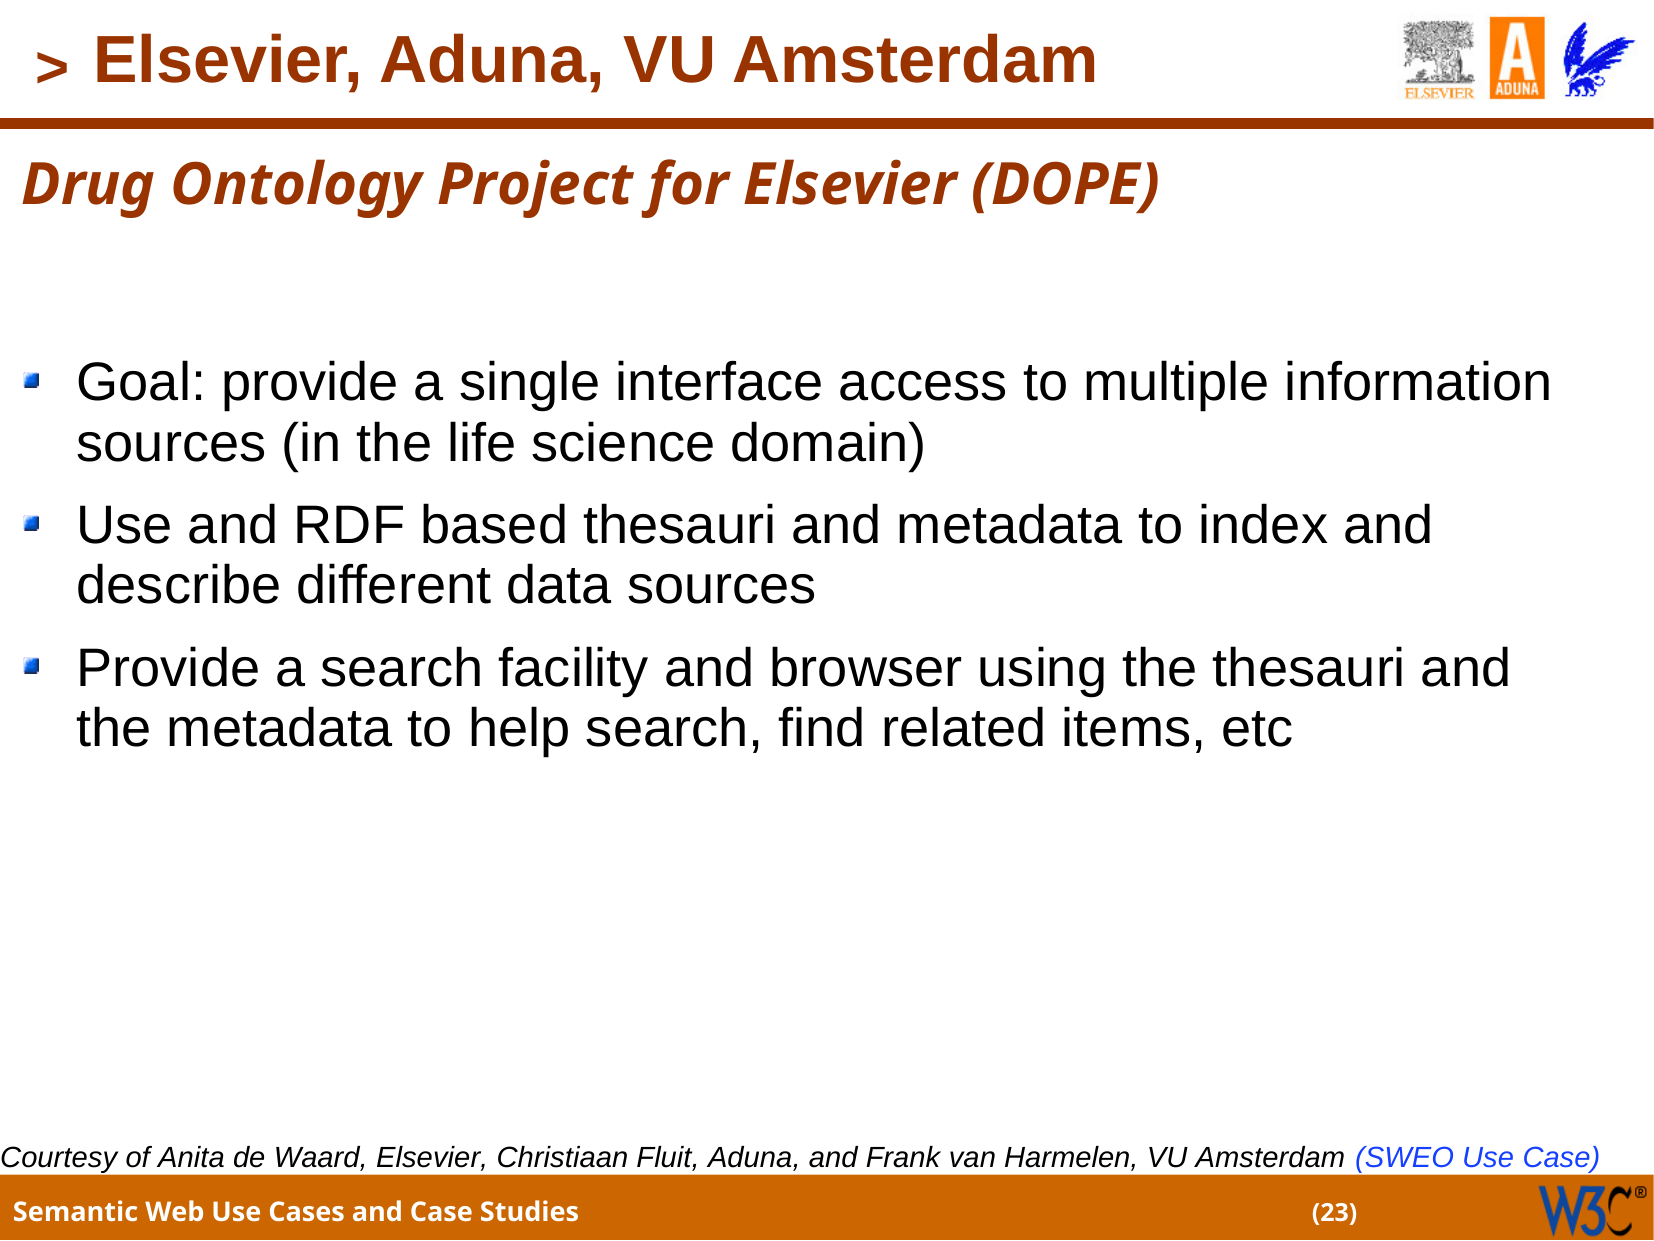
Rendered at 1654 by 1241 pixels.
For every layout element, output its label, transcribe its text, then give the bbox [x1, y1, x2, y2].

picture [1397, 13, 1638, 107]
text_box Drug Ontology Project for Elsevier (DOPE) [21, 143, 1563, 217]
text_box Courtesy of Anita de Waard, Elsevier, Christiaan Fluit, Aduna, and Frank van Harmelen, VU Amsterdam (SWEO Use Case) [0, 1139, 1603, 1173]
list Goal: provide a single interface access to multiple information sources (in the life science domain) Use and RDF based thesauri and metadata to index and describe different data sources Provide a search facility and browser using the thesauri and the metadata to help search, find related items, etc [5, 348, 1601, 792]
title Elsevier, Aduna, VU Amsterdam [93, 0, 1493, 119]
picture [1535, 1183, 1651, 1240]
